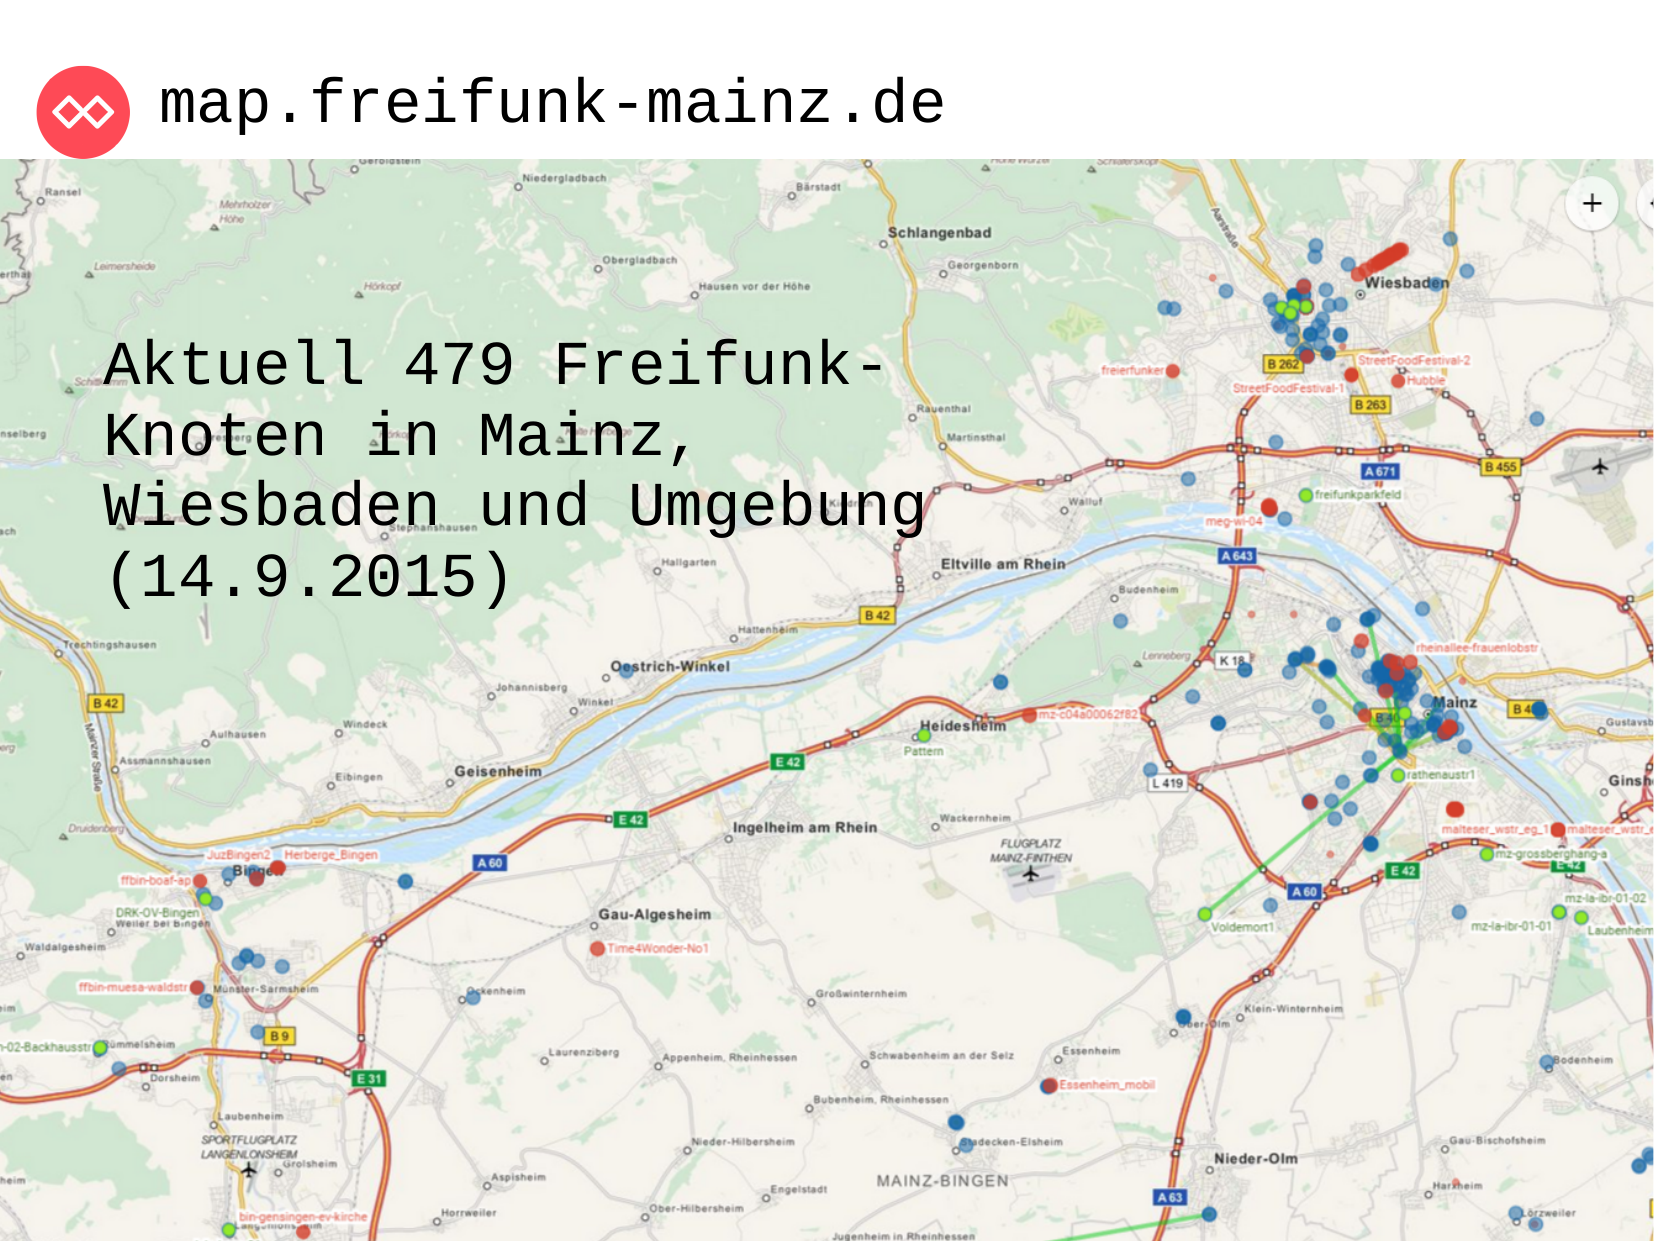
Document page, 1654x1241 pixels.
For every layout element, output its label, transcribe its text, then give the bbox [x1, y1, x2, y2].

picture [0, 46, 1654, 1241]
title map.freifunk-mainz.de [159, 2, 1648, 159]
text_box Aktuell 479 Freifunk-Knoten in Mainz, Wiesbaden und Umgebung (14.9.2015) [88, 324, 945, 694]
